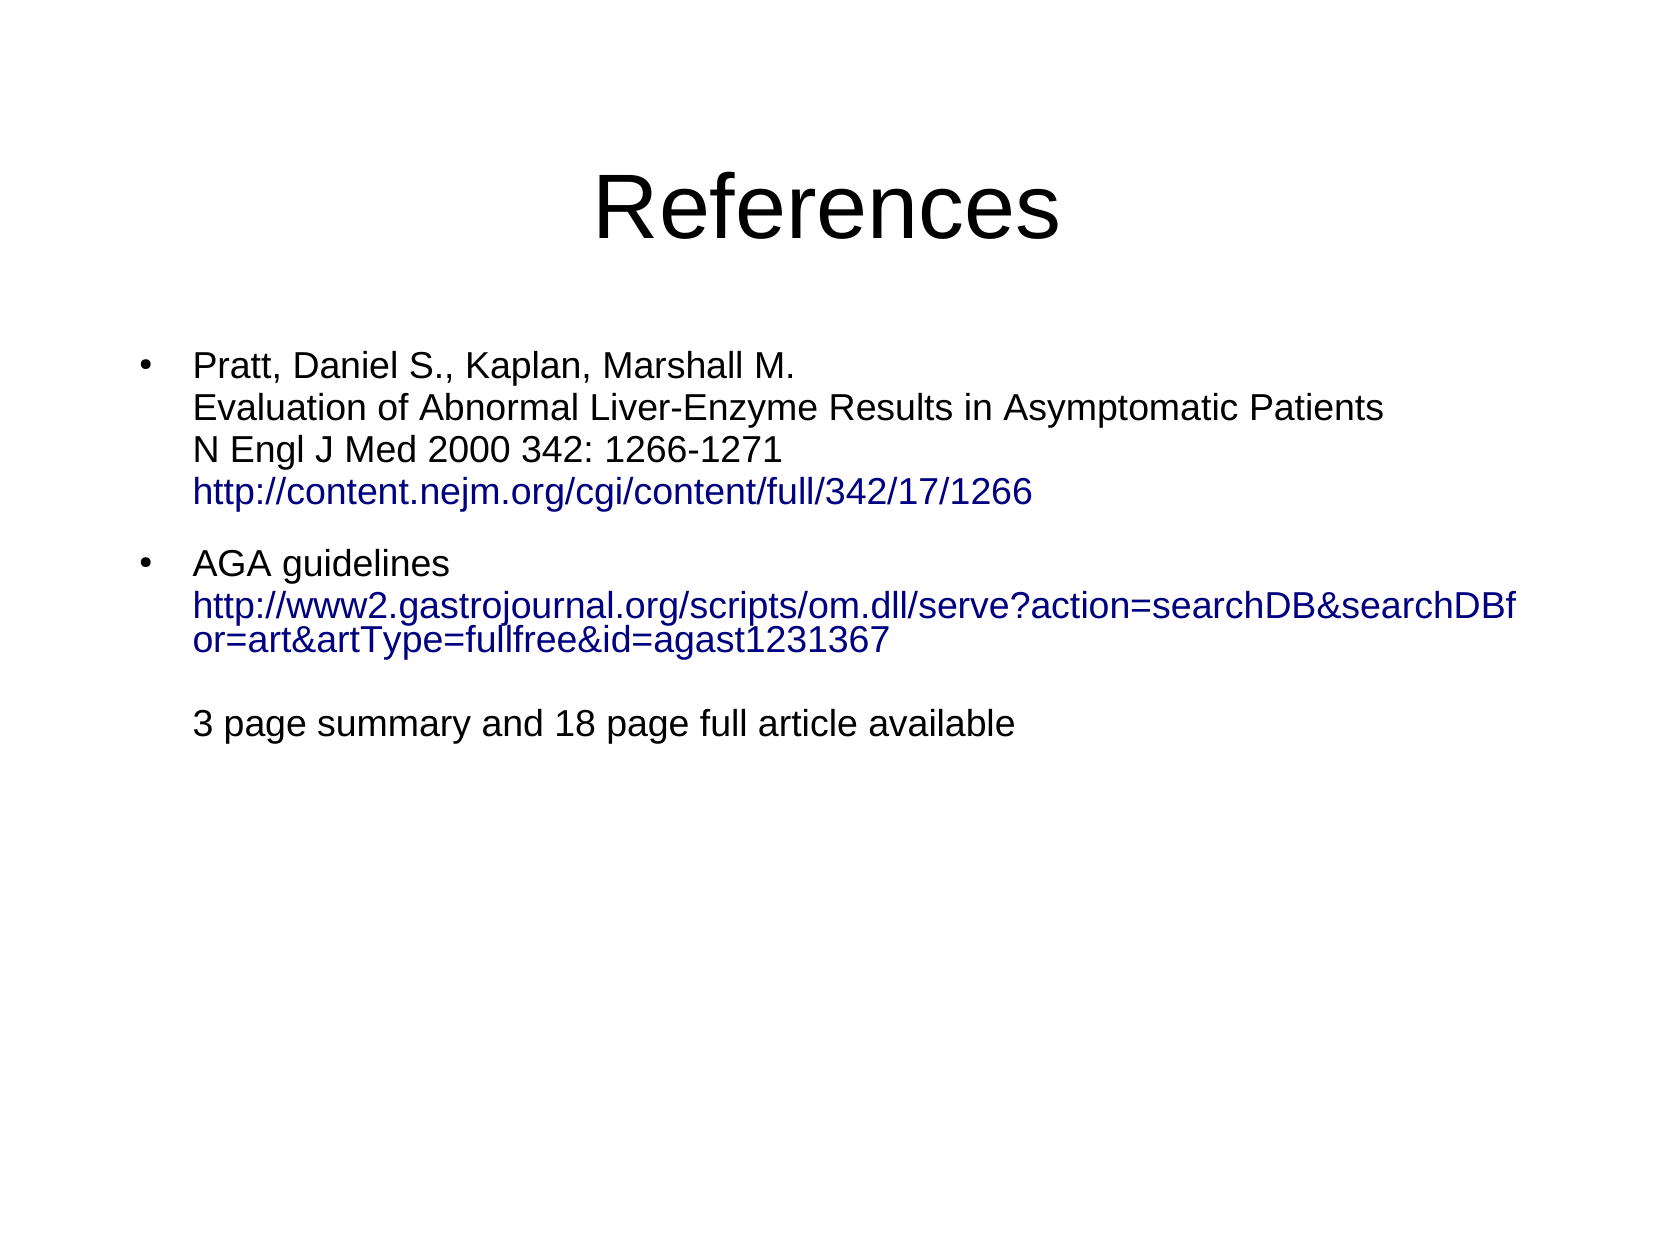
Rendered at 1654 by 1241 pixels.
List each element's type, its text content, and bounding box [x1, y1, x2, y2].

title References [121, 102, 1534, 311]
list Pratt, Daniel S., Kaplan, Marshall M. Evaluation of Abnormal Liver-Enzyme Results in Asymptomatic Patients N Engl J Med 2000 342: 1266-1271 http://content.nejm.org/cgi/content/full/342/17/1266 AGA guidelineshttp://www2.gastrojournal.org/scripts/om.dll/serve?action=searchDB&searchDBfor=art&artType=fullfree&id=agast1231367 3 page summary and 18 page full article available [121, 344, 1534, 1127]
